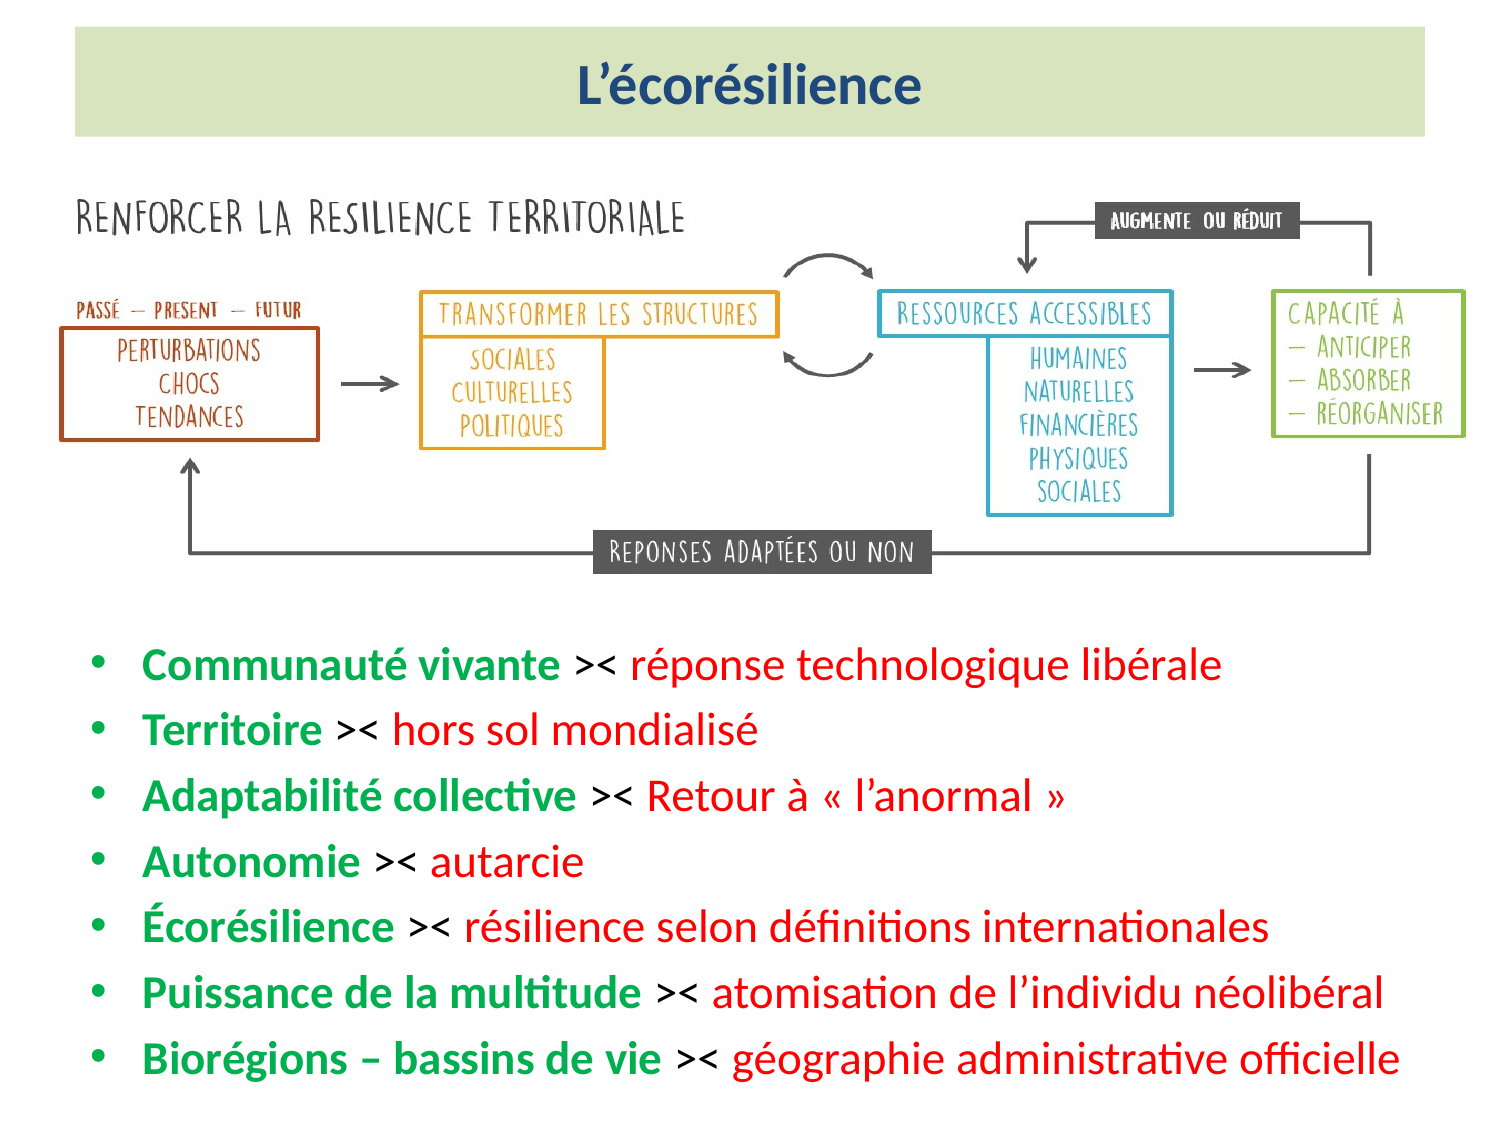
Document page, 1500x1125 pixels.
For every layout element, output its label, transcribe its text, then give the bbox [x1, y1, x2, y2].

picture [43, 178, 1466, 585]
list Communauté vivante >< réponse technologique libérale Territoire >< hors sol mondialisé Adaptabilité collective >< Retour à « l’anormal » Autonomie >< autarcie Écorésilience >< résilience selon définitions internationales Puissance de la multitude >< atomisation de l’individu néolibéral Biorégions – bassins de vie >< géographie administrative officielle [75, 625, 1425, 1100]
title L’écorésilience [75, 26, 1425, 137]
